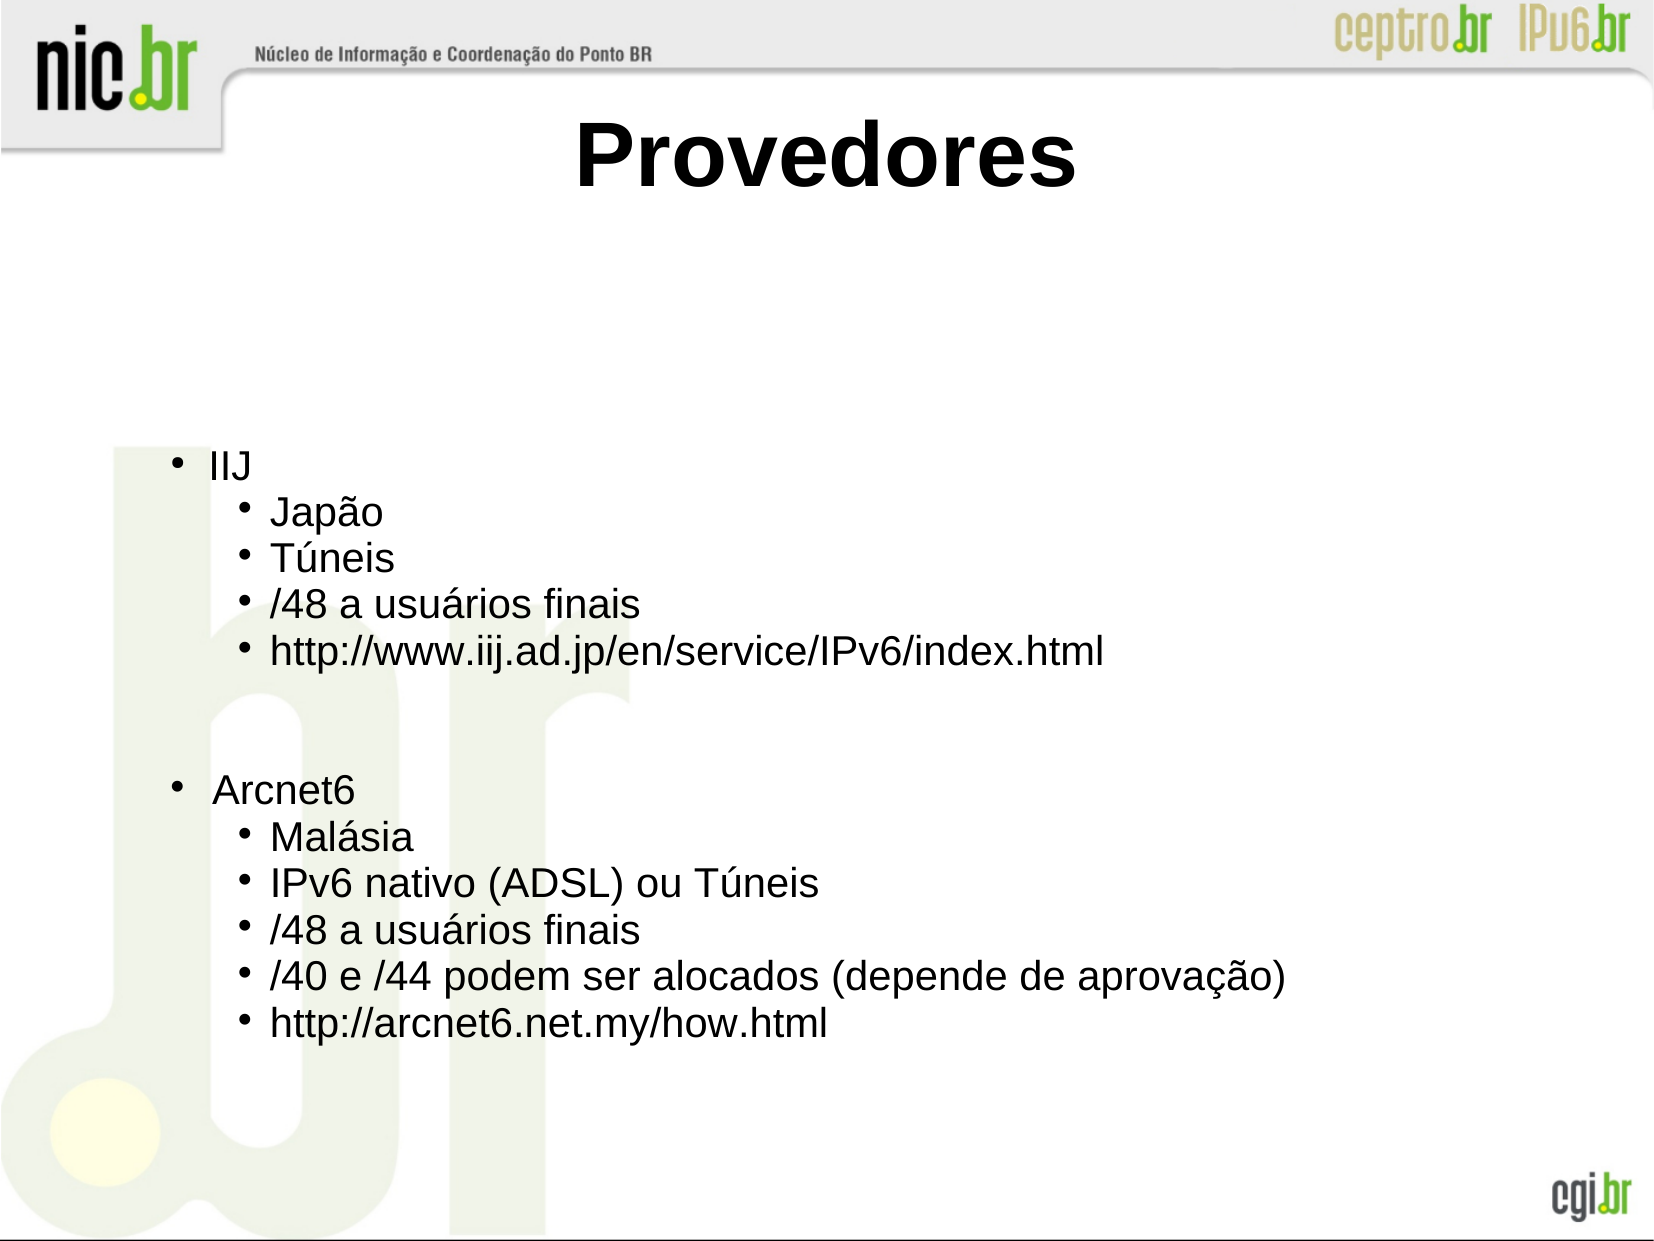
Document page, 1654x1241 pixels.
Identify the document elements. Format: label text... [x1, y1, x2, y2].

picture [0, 0, 1654, 1241]
text_box Provedores [88, 97, 1565, 216]
text_box IIJ Japão Túneis /48 a usuários finais http://www.iij.ad.jp/en/service/IPv6/index.html Arcnet6 Malásia IPv6 nativo (ADSL) ou Túneis /48 a usuários finais /40 e /44 podem ser alocados (depende de aprovação) http://arcnet6.net.my/how.html [155, 431, 1498, 485]
